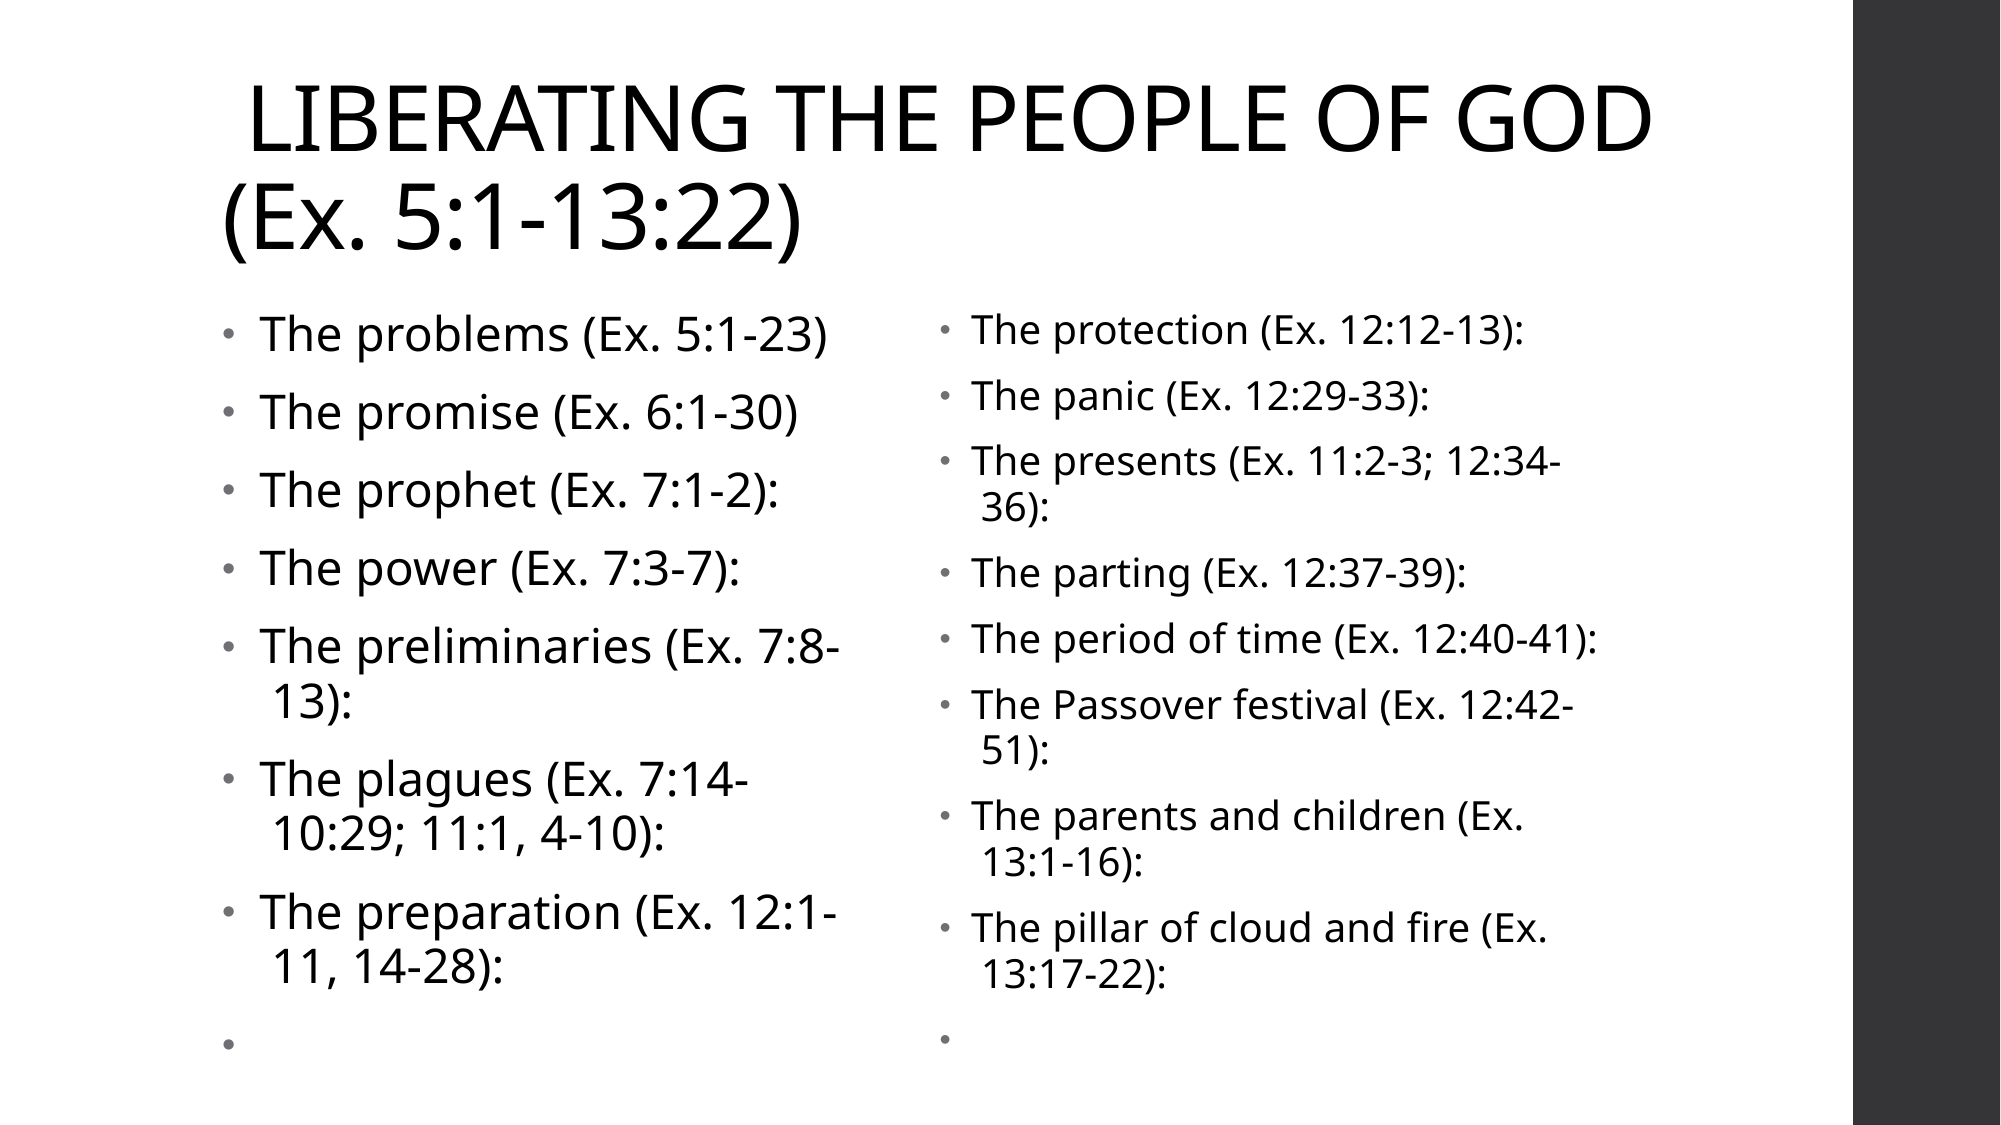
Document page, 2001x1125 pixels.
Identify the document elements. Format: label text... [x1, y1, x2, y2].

list The protection (Ex. 12:12-13): The panic (Ex. 12:29-33): The presents (Ex. 11:2-3; 12:34-36): The parting (Ex. 12:37-39): The period of time (Ex. 12:40-41): The Passover festival (Ex. 12:42-51): The parents and children (Ex. 13:1-16): The pillar of cloud and fire (Ex. 13:17-22): [924, 299, 1617, 1014]
title LIBERATING THE PEOPLE OF GOD (Ex. 5:1-13:22) [206, 60, 1797, 278]
list The problems (Ex. 5:1-23) The promise (Ex. 6:1-30) The prophet (Ex. 7:1-2): The power (Ex. 7:3-7): The preliminaries (Ex. 7:8-13): The plagues (Ex. 7:14-10:29; 11:1, 4-10): The preparation (Ex. 12:1-11, 14-28): [207, 299, 900, 1014]
